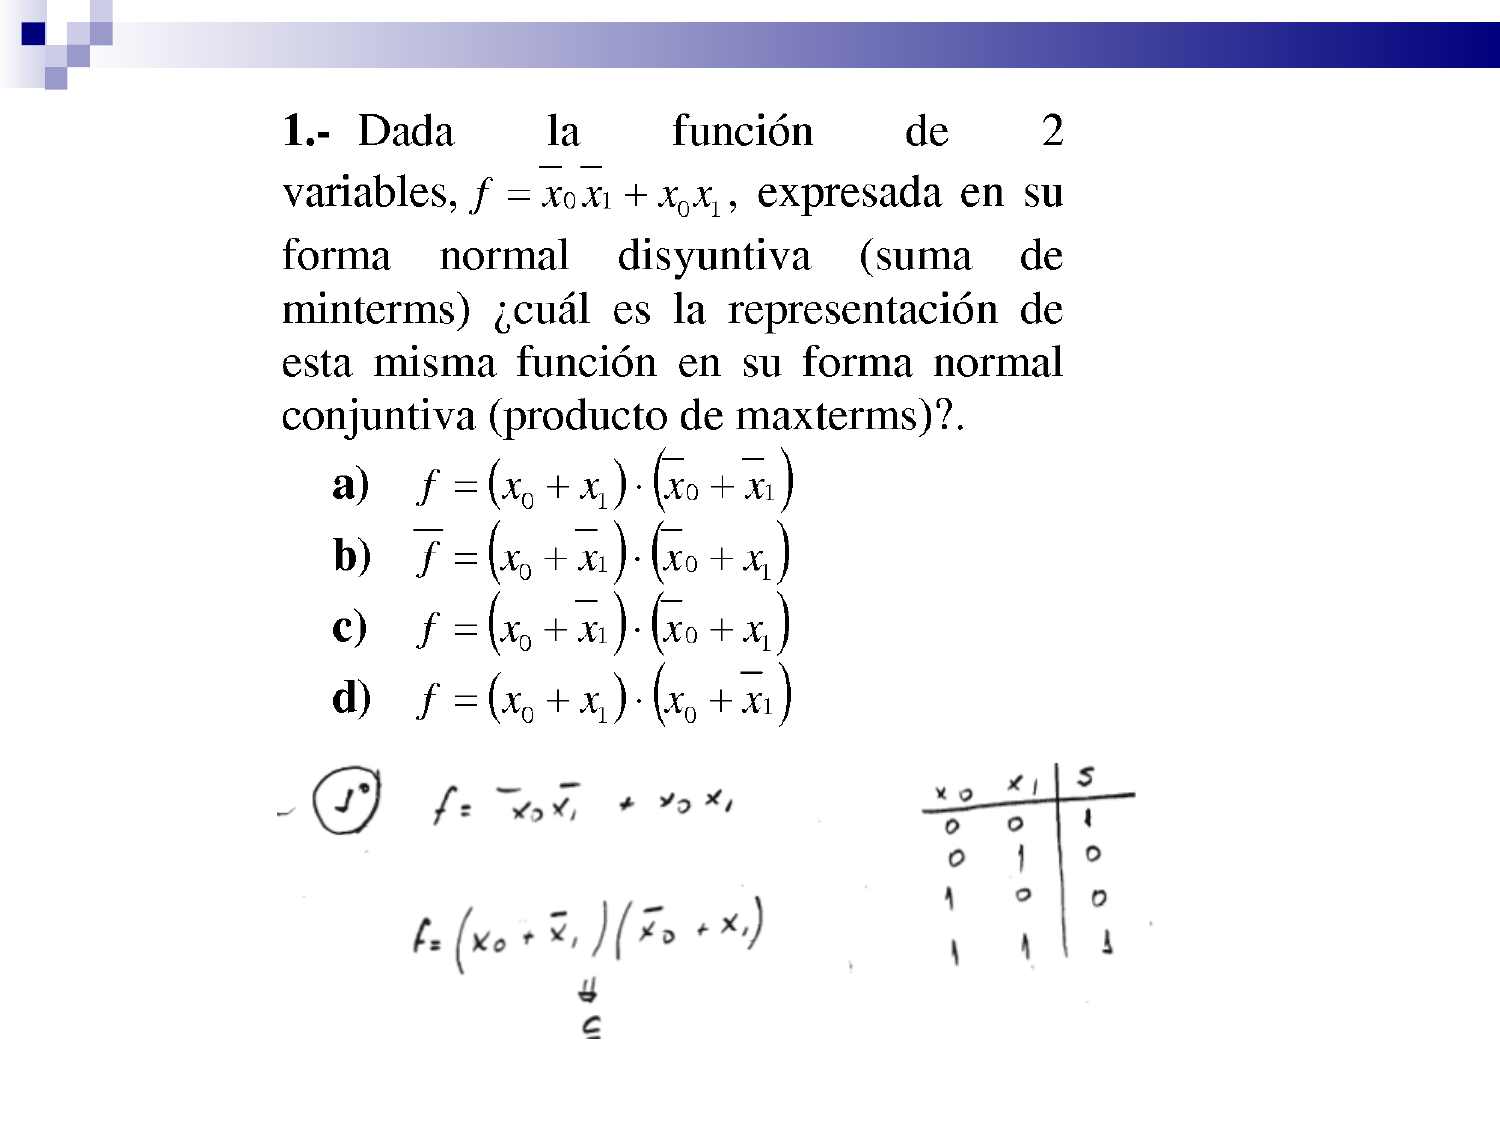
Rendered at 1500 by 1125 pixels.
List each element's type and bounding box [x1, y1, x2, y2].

picture [277, 763, 1219, 1039]
picture [206, 90, 1085, 737]
